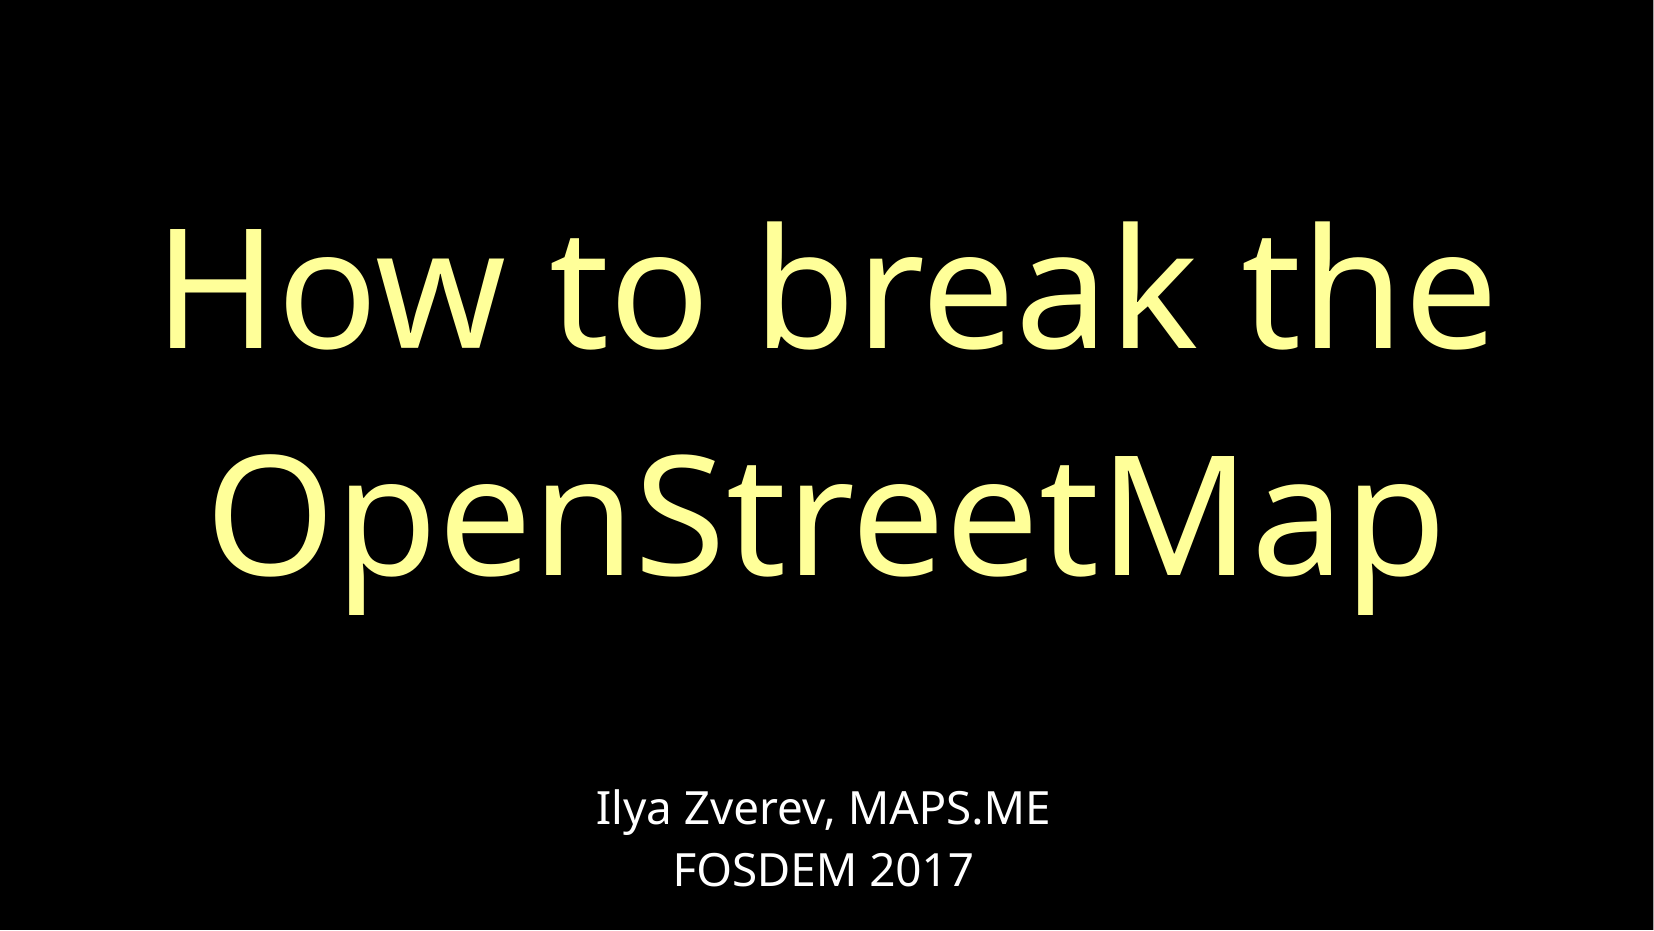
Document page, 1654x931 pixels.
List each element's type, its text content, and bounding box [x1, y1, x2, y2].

subtitle How to break the OpenStreetMap [82, 37, 1571, 758]
text_box Ilya Zverev, MAPS.ME FOSDEM 2017 [581, 767, 1074, 891]
